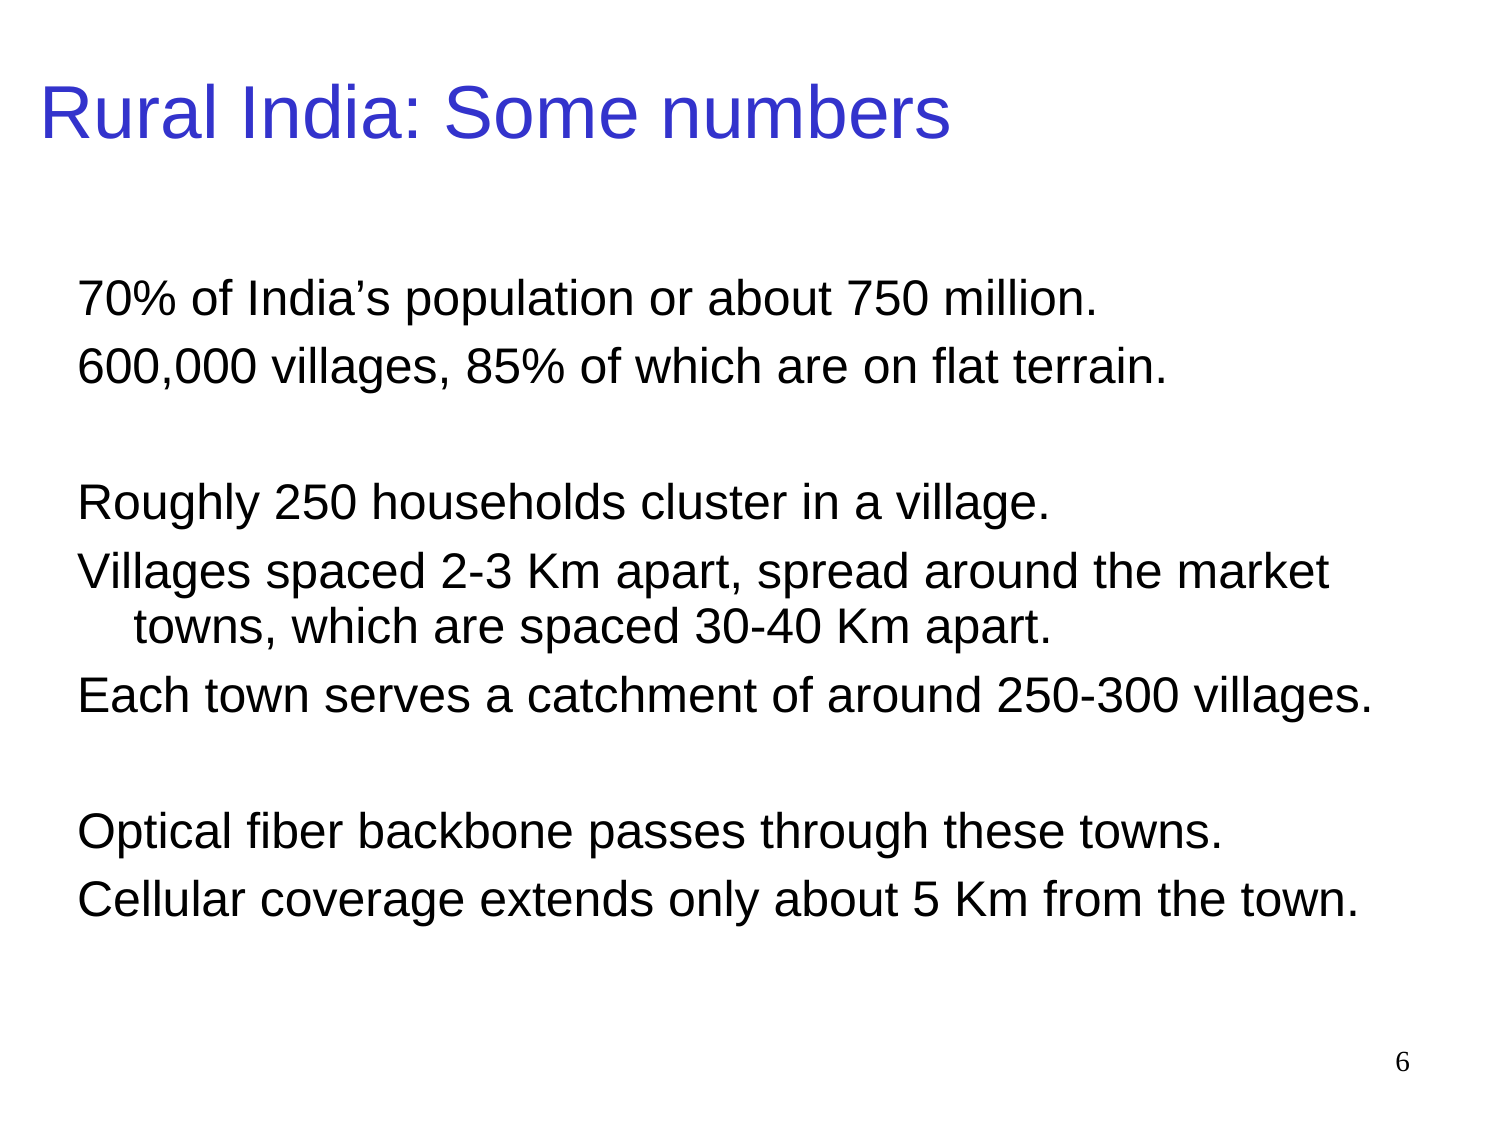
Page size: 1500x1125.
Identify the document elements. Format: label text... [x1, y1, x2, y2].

list 70% of India’s population or about 750 million. 600,000 villages, 85% of which are on flat terrain. Roughly 250 households cluster in a village. Villages spaced 2-3 Km apart, spread around the market towns, which are spaced 30-40 Km apart. Each town serves a catchment of around 250-300 villages. Optical fiber backbone passes through these towns. Cellular coverage extends only about 5 Km from the town. [62, 262, 1463, 1077]
title Rural India: Some numbers [24, 37, 1450, 188]
